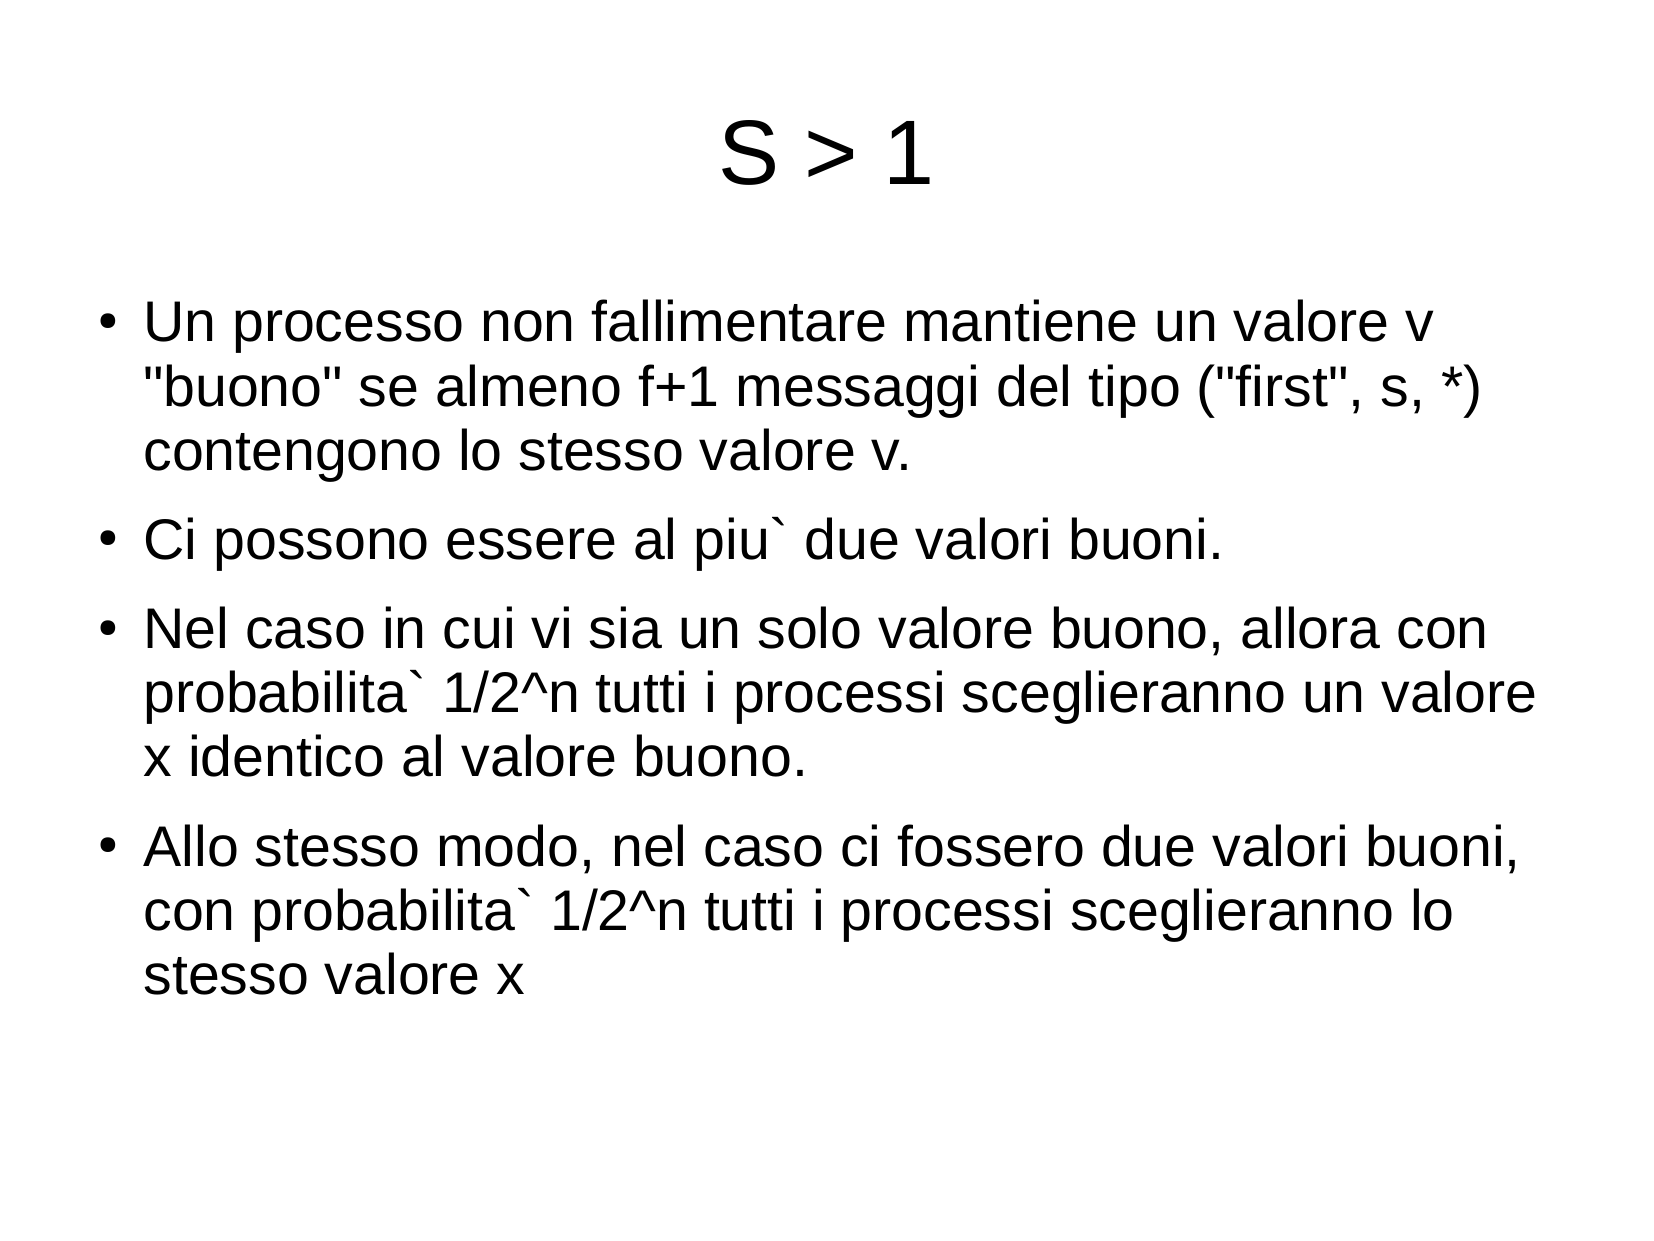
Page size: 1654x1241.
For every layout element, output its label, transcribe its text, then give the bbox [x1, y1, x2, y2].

title S > 1 [82, 49, 1571, 257]
list Un processo non fallimentare mantiene un valore v "buono" se almeno f+1 messaggi del tipo ("first", s, *) contengono lo stesso valore v. Ci possono essere al piu` due valori buoni. Nel caso in cui vi sia un solo valore buono, allora con probabilita` 1/2^n tutti i processi sceglieranno un valore x identico al valore buono. Allo stesso modo, nel caso ci fossero due valori buoni, con probabilita` 1/2^n tutti i processi sceglieranno lo stesso valore x [82, 290, 1571, 1010]
